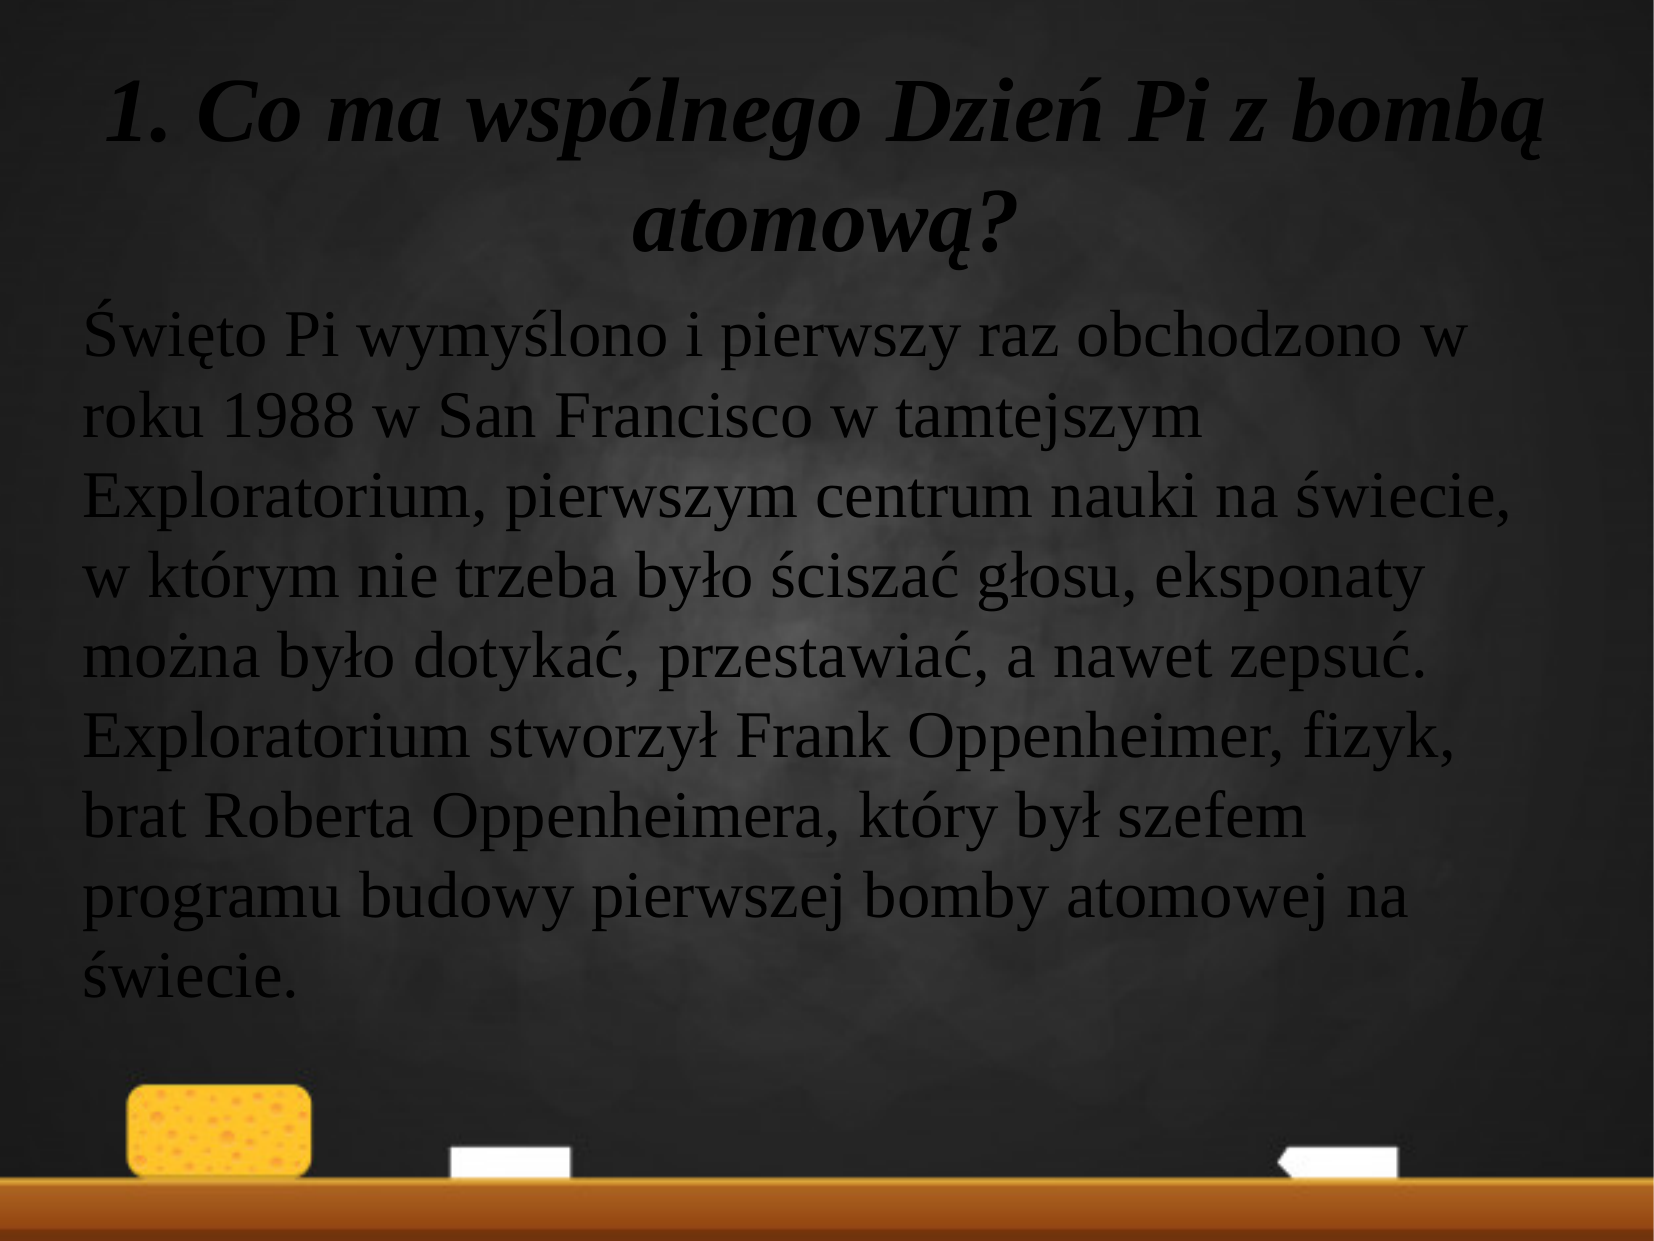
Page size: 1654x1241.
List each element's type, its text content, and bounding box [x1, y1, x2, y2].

title 1. Co ma wspólnego Dzień Pi z bombą atomową? [82, 49, 1571, 257]
list Święto Pi wymyślono i pierwszy raz obchodzono w roku 1988 w San Francisco w tamtejszym Exploratorium, pierwszym centrum nauki na świecie, w którym nie trzeba było ściszać głosu, eksponaty można było dotykać, przestawiać, a nawet zepsuć. Exploratorium stworzył Frank Oppenheimer, fizyk, brat Roberta Oppenheimera, który był szefem programu budowy pierwszej bomby atomowej na świecie. [82, 290, 1571, 1109]
